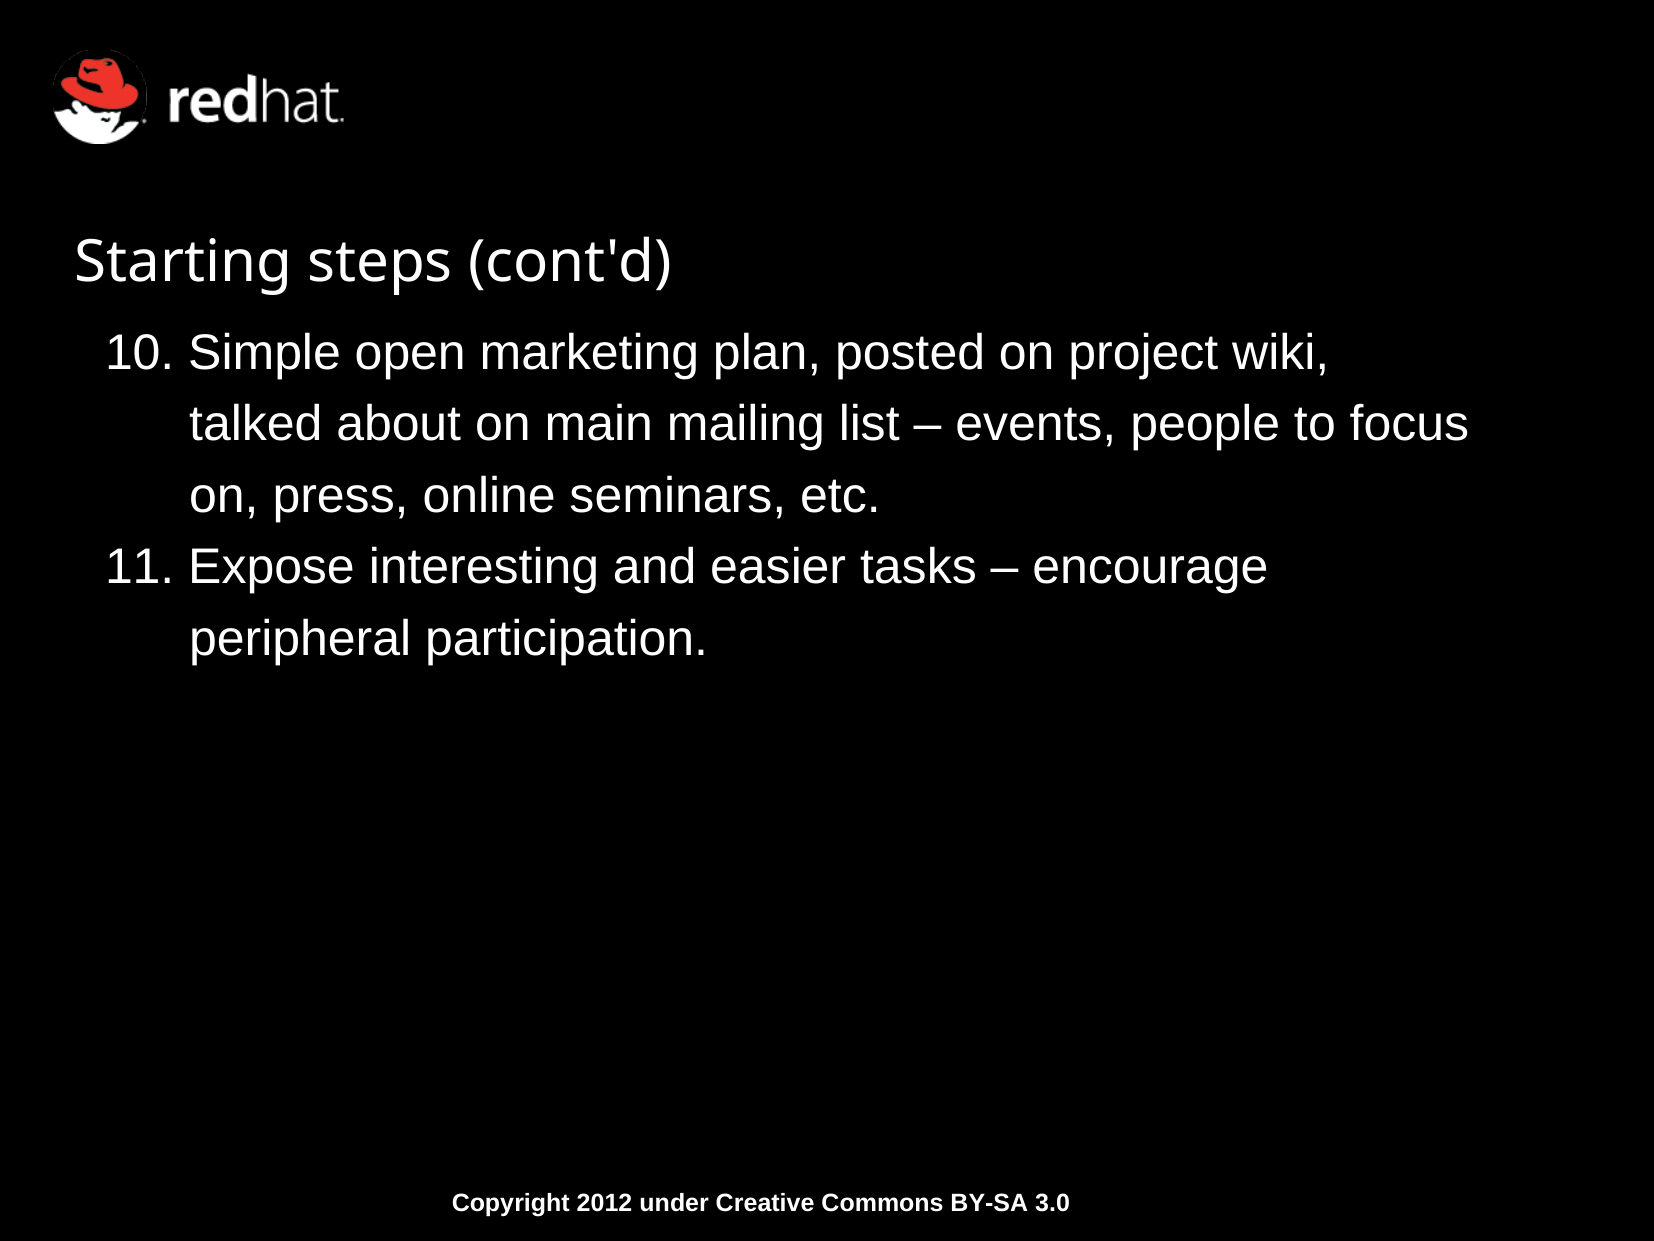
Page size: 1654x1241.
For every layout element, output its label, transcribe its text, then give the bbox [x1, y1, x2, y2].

title Starting steps (cont'd) [74, 199, 1506, 318]
picture [52, 49, 345, 144]
list 10. Simple open marketing plan, posted on project wiki, talked about on main mailing list – events, people to focus on, press, online seminars, etc. 11. Expose interesting and easier tasks – encourage peripheral participation. [77, 324, 1500, 1186]
